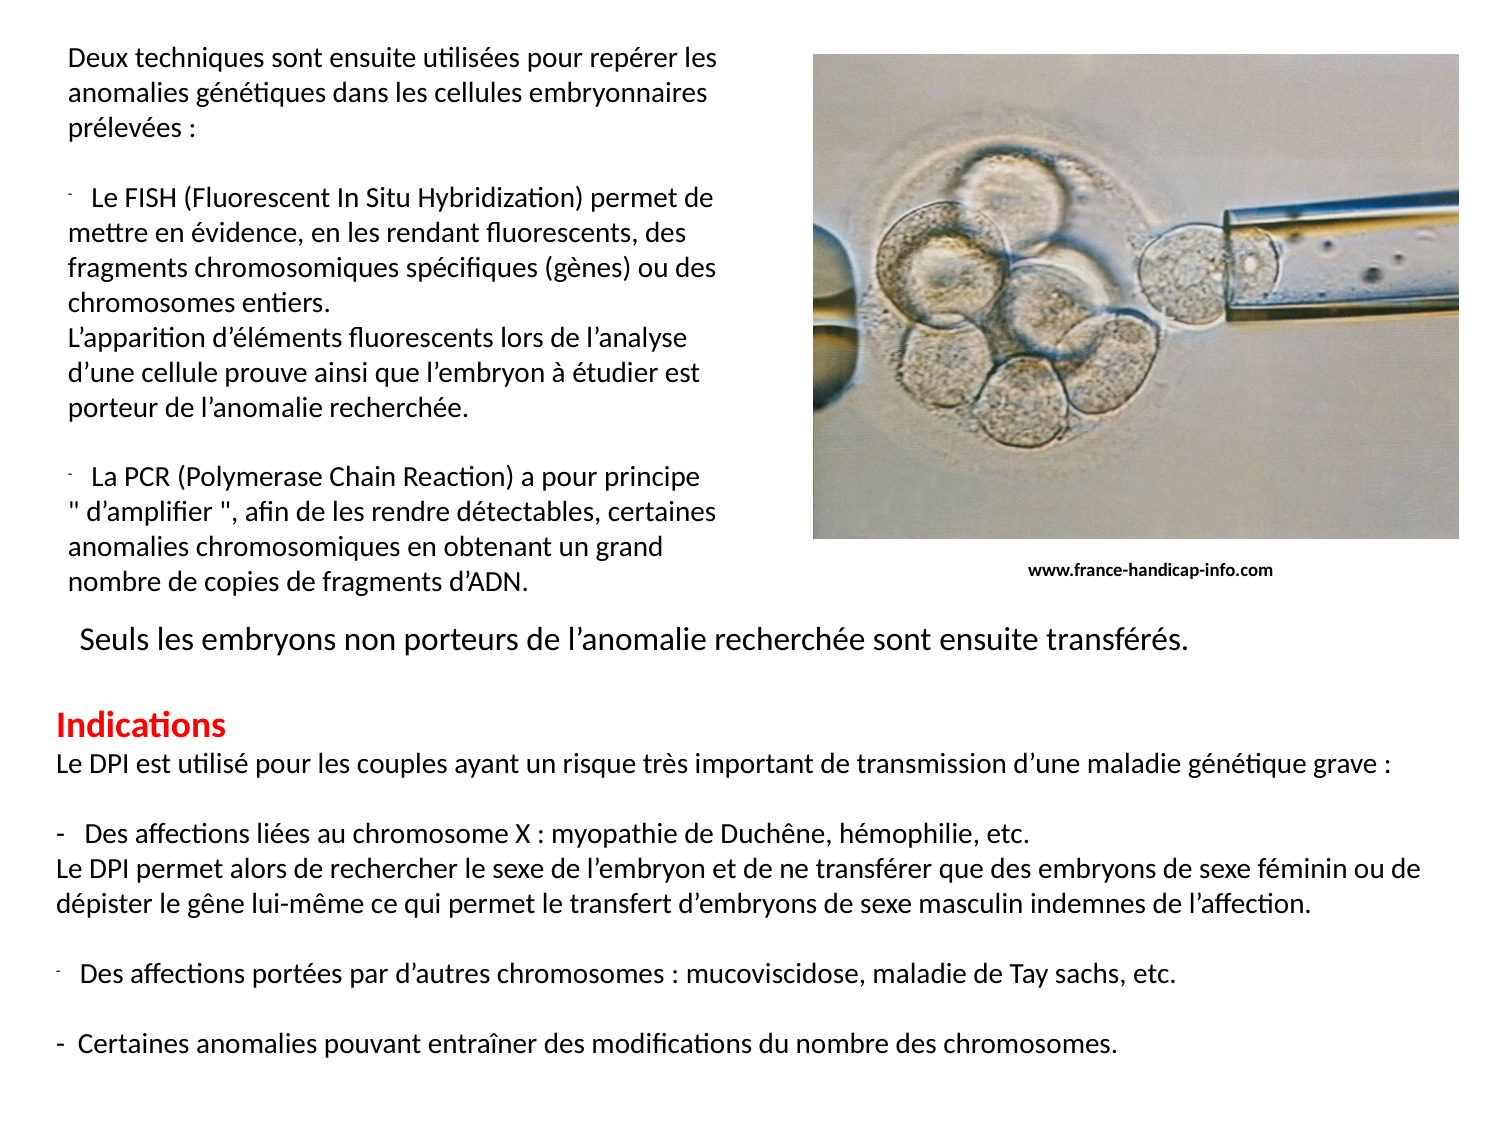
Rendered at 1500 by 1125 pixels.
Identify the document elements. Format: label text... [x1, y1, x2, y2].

text_box Deux techniques sont ensuite utilisées pour repérer les anomalies génétiques dans les cellules embryonnaires prélevées : Le FISH (Fluorescent In Situ Hybridization) permet de mettre en évidence, en les rendant fluorescents, des fragments chromosomiques spécifiques (gènes) ou des chromosomes entiers. L’apparition d’éléments fluorescents lors de l’analyse d’une cellule prouve ainsi que l’embryon à étudier est porteur de l’anomalie recherchée. La PCR (Polymerase Chain Reaction) a pour principe " d’amplifier ", afin de les rendre détectables, certaines anomalies chromosomiques en obtenant un grand nombre de copies de fragments d’ADN. [53, 30, 774, 641]
text_box Seuls les embryons non porteurs de l’anomalie recherchée sont ensuite transférés. [64, 609, 1424, 665]
text_box Indications Le DPI est utilisé pour les couples ayant un risque très important de transmission d’une maladie génétique grave : - Des affections liées au chromosome X : myopathie de Duchêne, hémophilie, etc. Le DPI permet alors de rechercher le sexe de l’embryon et de ne transférer que des embryons de sexe féminin ou de dépister le gêne lui-même ce qui permet le transfert d’embryons de sexe masculin indemnes de l’affection. Des affections portées par d’autres chromosomes : mucoviscidose, maladie de Tay sachs, etc. - Certaines anomalies pouvant entraîner des modifications du nombre des chromosomes. [41, 692, 1471, 1067]
picture [813, 54, 1459, 539]
text_box www.france-handicap-info.com [1013, 550, 1289, 589]
